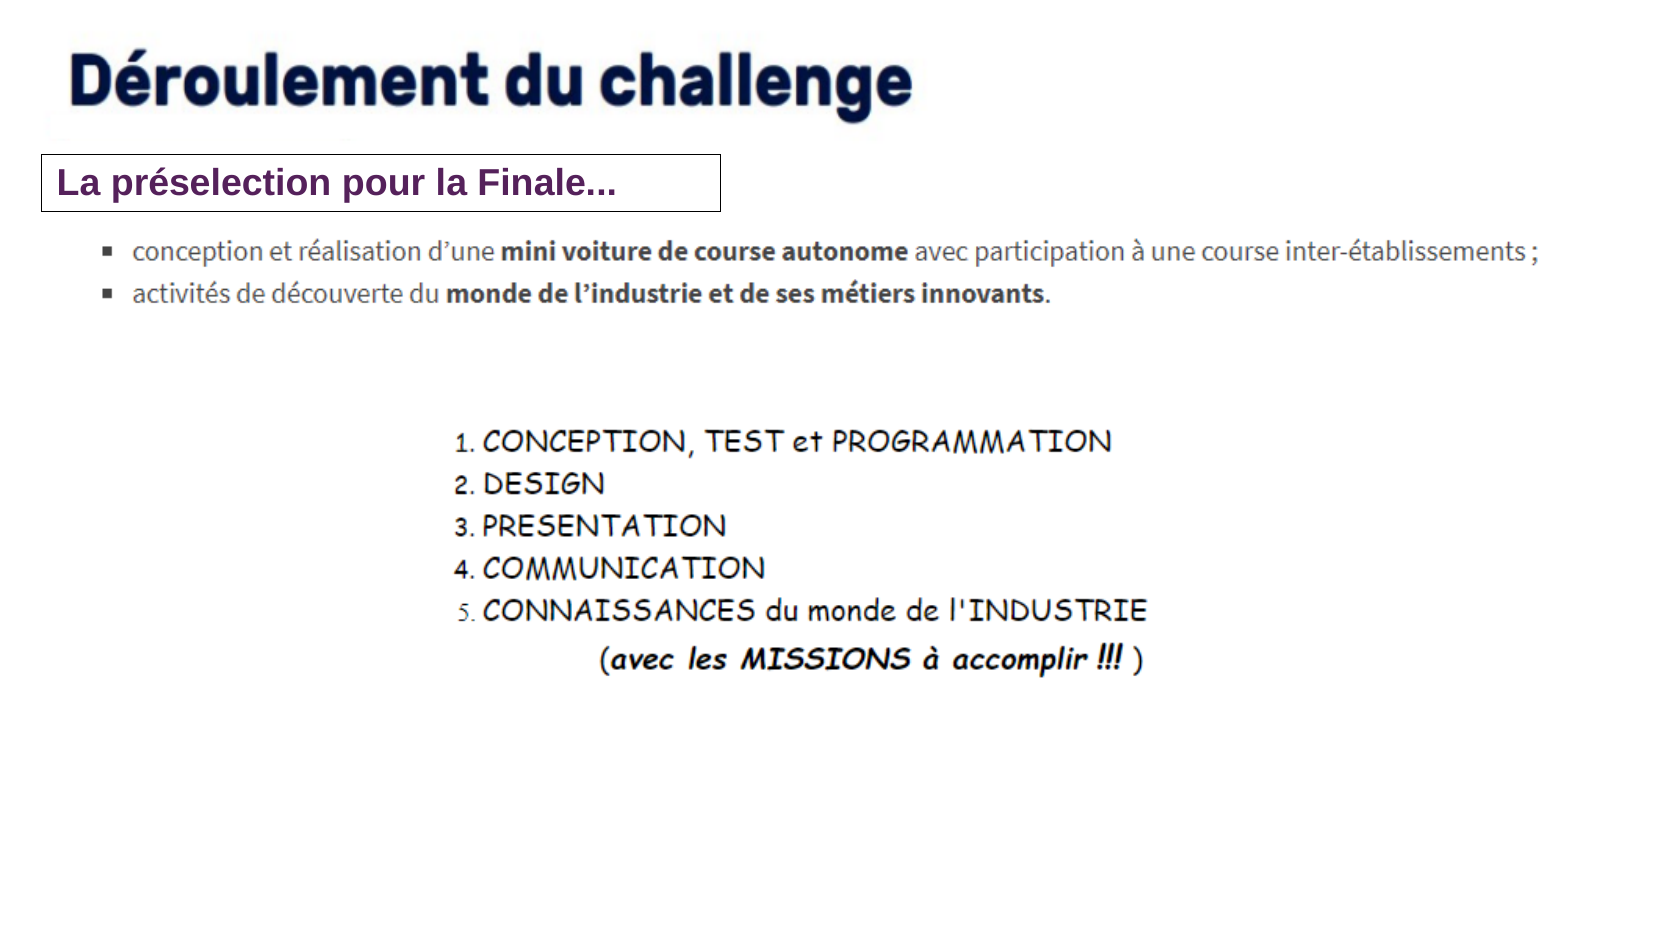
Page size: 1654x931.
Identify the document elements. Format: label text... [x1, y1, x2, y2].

picture [442, 413, 1176, 687]
picture [41, 29, 945, 155]
text_box La préselection pour la Finale... [41, 154, 721, 212]
picture [88, 206, 1569, 325]
